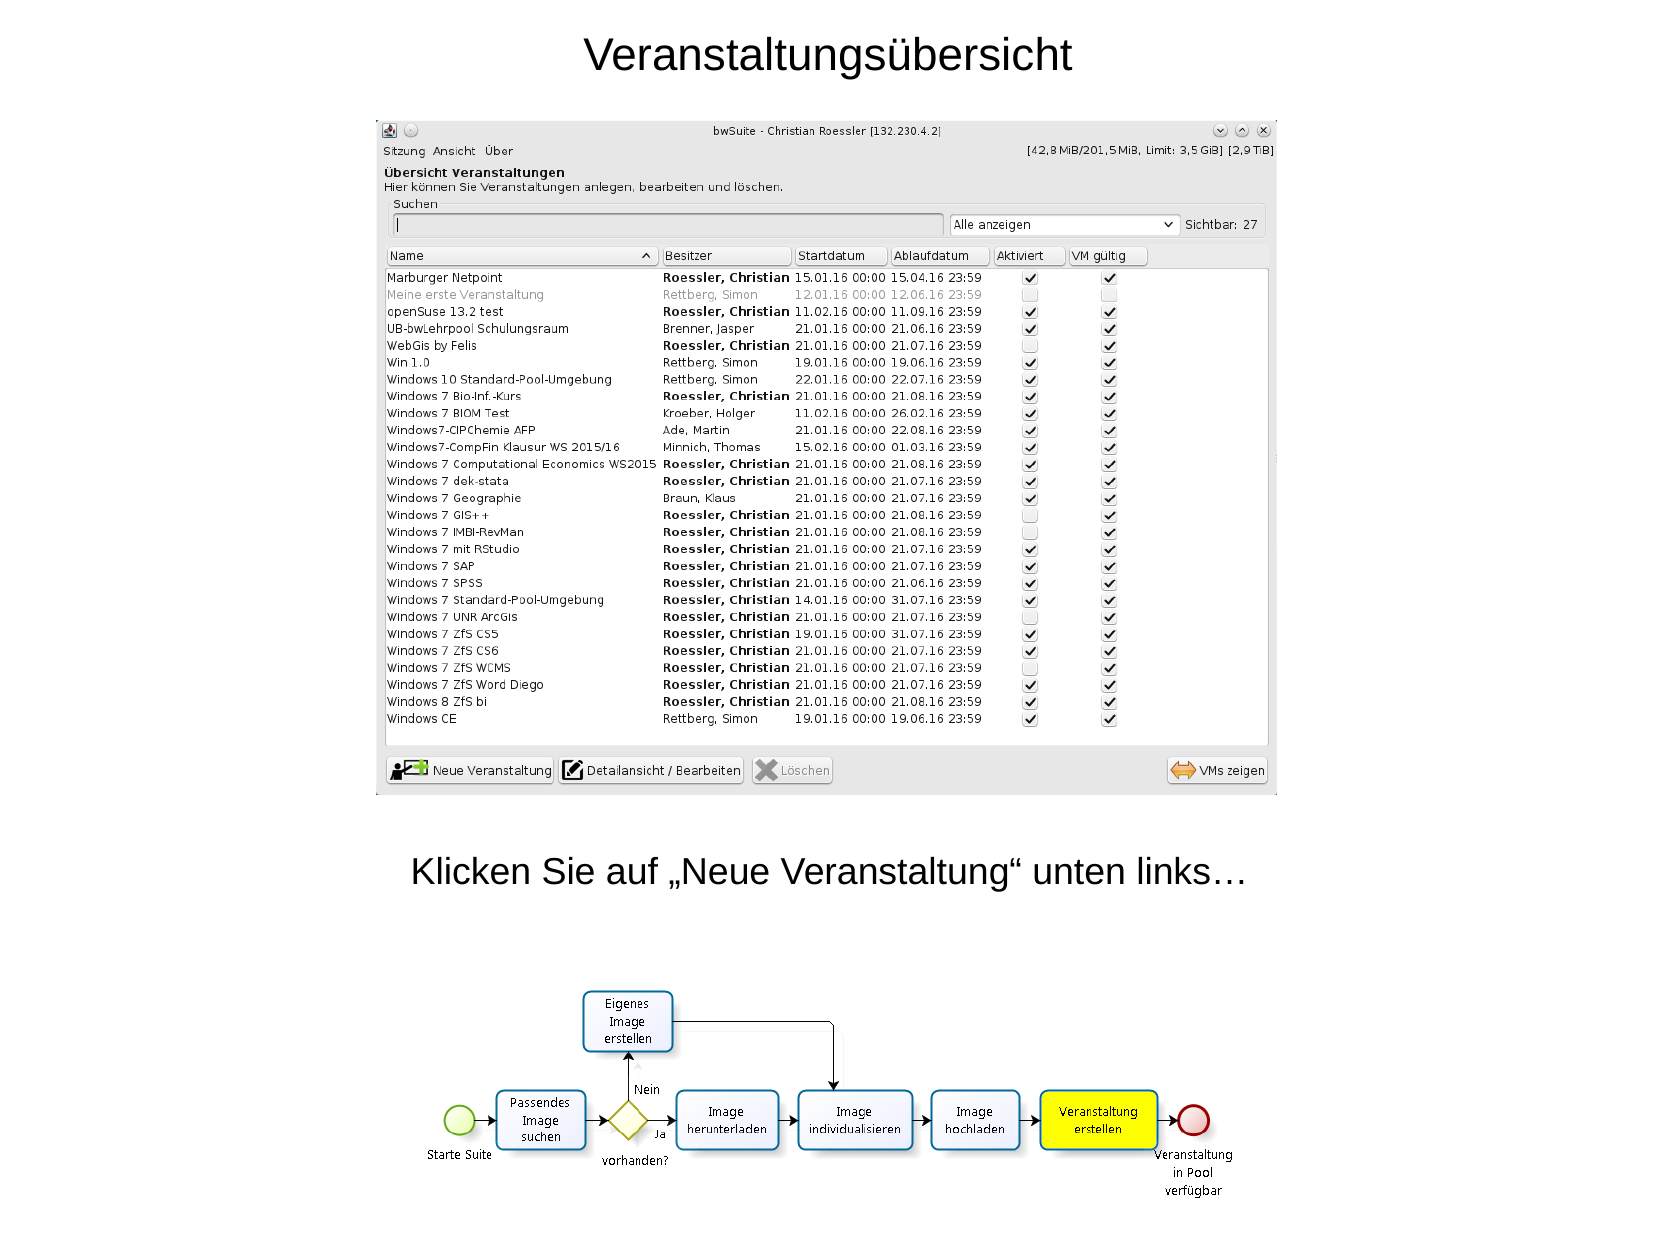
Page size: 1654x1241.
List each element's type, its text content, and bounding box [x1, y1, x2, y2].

picture [376, 120, 1277, 795]
picture [413, 974, 1241, 1212]
text_box Klicken Sie auf „Neue Veranstaltung“ unten links… [395, 843, 1269, 941]
title Veranstaltungsübersicht [84, 2, 1573, 107]
